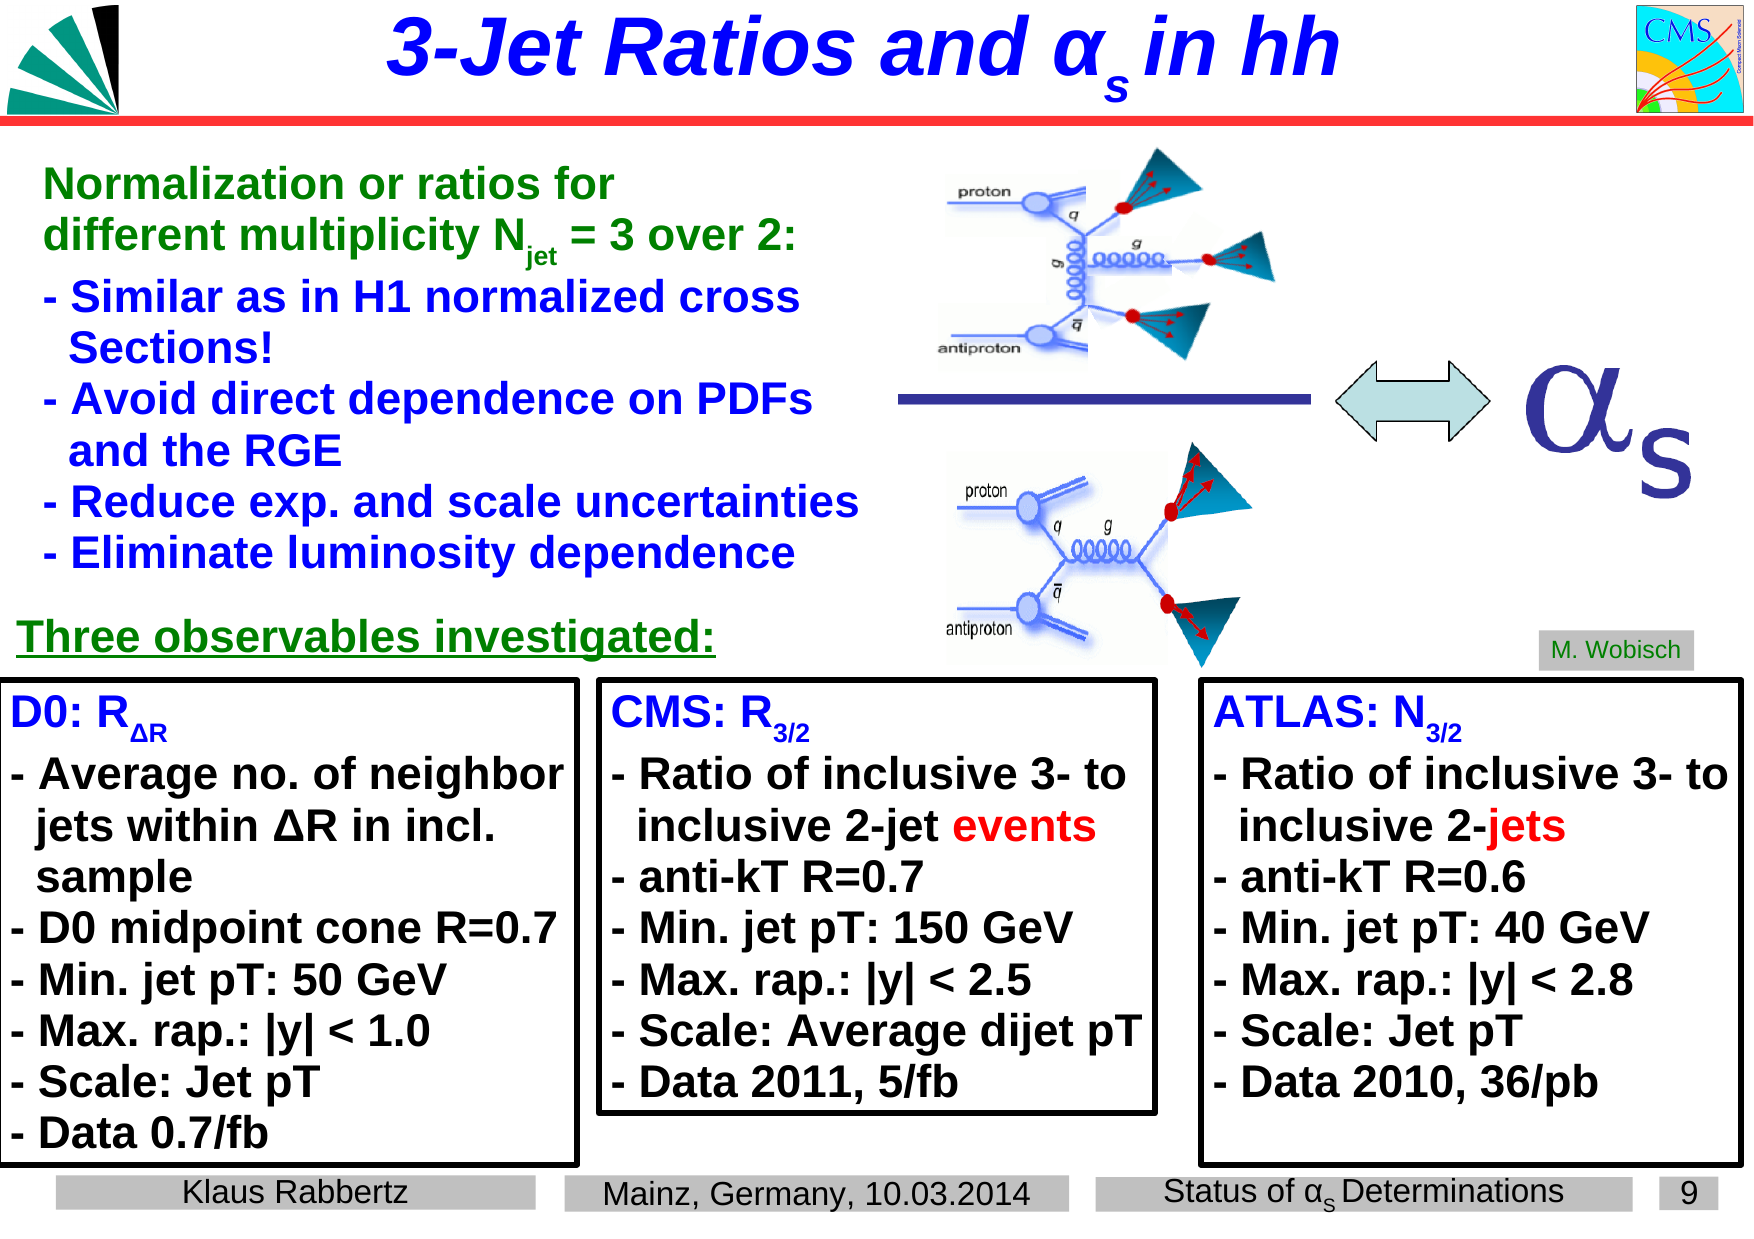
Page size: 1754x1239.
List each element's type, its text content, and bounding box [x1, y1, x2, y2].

text_box Three observables investigated: [4, 605, 729, 669]
text_box M. Wobisch [1538, 630, 1695, 671]
text_box Normalization or ratios for different multiplicity Njet = 3 over 2: - Similar as in H1 normalized cross Sections! - Avoid direct dependence on PDFs and the RGE - Reduce exp. and scale uncertainties - Eliminate luminosity dependence [30, 151, 873, 636]
picture [7, 5, 119, 116]
text_box ATLAS: N3/2 - Ratio of inclusive 3- to inclusive 2-jets - anti-kT R=0.6 - Min. jet pT: 40 GeV - Max. rap.: |y| < 2.8 - Scale: Jet pT - Data 2010, 36/pb [1200, 680, 1742, 1165]
title 3-Jet Ratios and αs in hh [123, 0, 1606, 114]
text_box D0: RΔR - Average no. of neighbor jets within ΔR in incl. sample - D0 midpoint cone R=0.7 - Min. jet pT: 50 GeV - Max. rap.: |y| < 1.0 - Scale: Jet pT - Data 0.7/fb [0, 680, 573, 1165]
picture [893, 139, 1707, 676]
text_box CMS: R3/2 - Ratio of inclusive 3- to inclusive 2-jet events - anti-kT R=0.7 - Min. jet pT: 150 GeV - Max. rap.: |y| < 2.5 - Scale: Average dijet pT - Data 2011, 5/fb [598, 680, 1151, 1114]
picture [1636, 5, 1744, 113]
